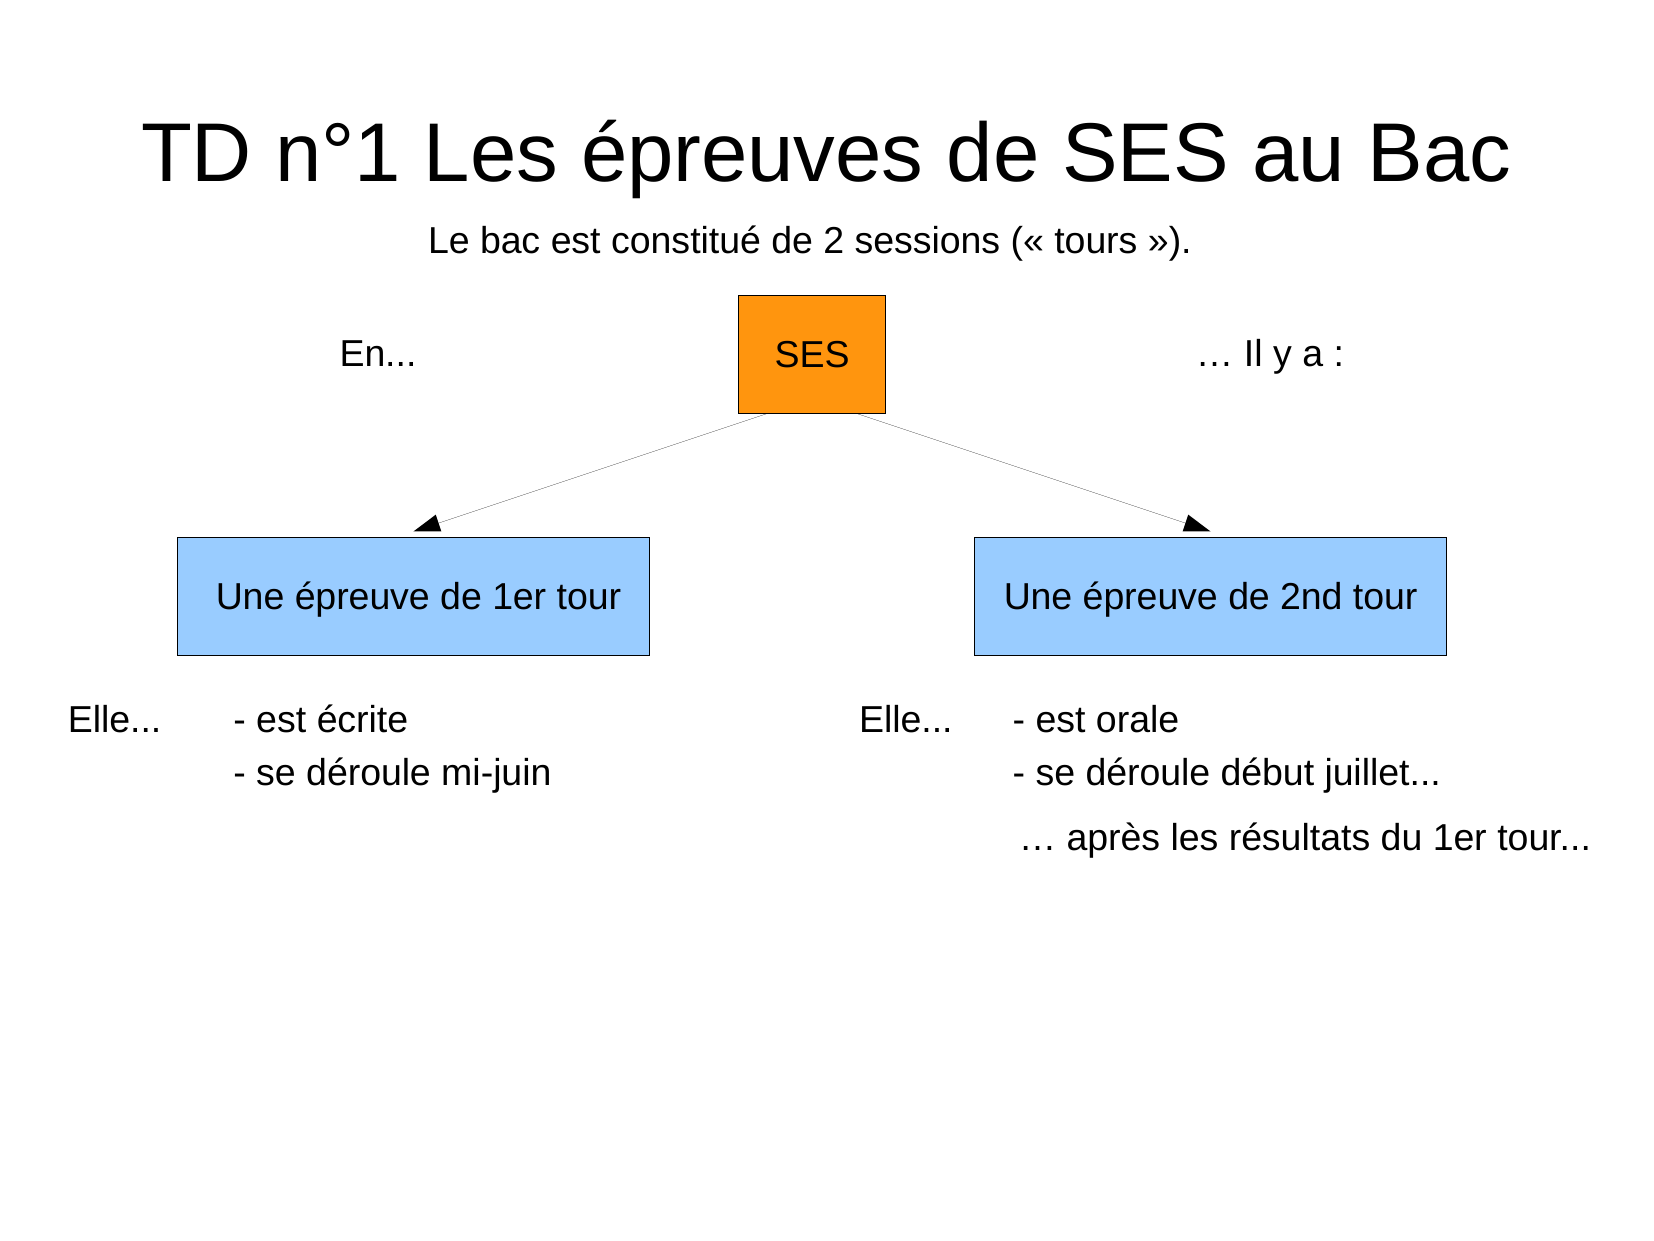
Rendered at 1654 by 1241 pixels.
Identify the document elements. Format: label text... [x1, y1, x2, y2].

text_box Le bac est constitué de 2 sessions (« tours »). [413, 212, 1209, 270]
title TD n°1 Les épreuves de SES au Bac [82, 49, 1571, 257]
text_box SES [738, 295, 886, 414]
text_box - se déroule mi-juin [218, 744, 568, 801]
text_box … après les résultats du 1er tour... [1003, 809, 1630, 892]
text_box Elle... [844, 690, 968, 748]
text_box Une épreuve de 2nd tour [974, 537, 1447, 656]
text_box Elle... [53, 690, 177, 774]
text_box … Il y a : [1181, 324, 1359, 382]
text_box - se déroule début juillet... [998, 744, 1458, 801]
text_box En... [324, 324, 432, 382]
text_box Une épreuve de 1er tour [177, 537, 650, 656]
text_box - est écrite [218, 690, 424, 744]
text_box - est orale [998, 690, 1195, 744]
